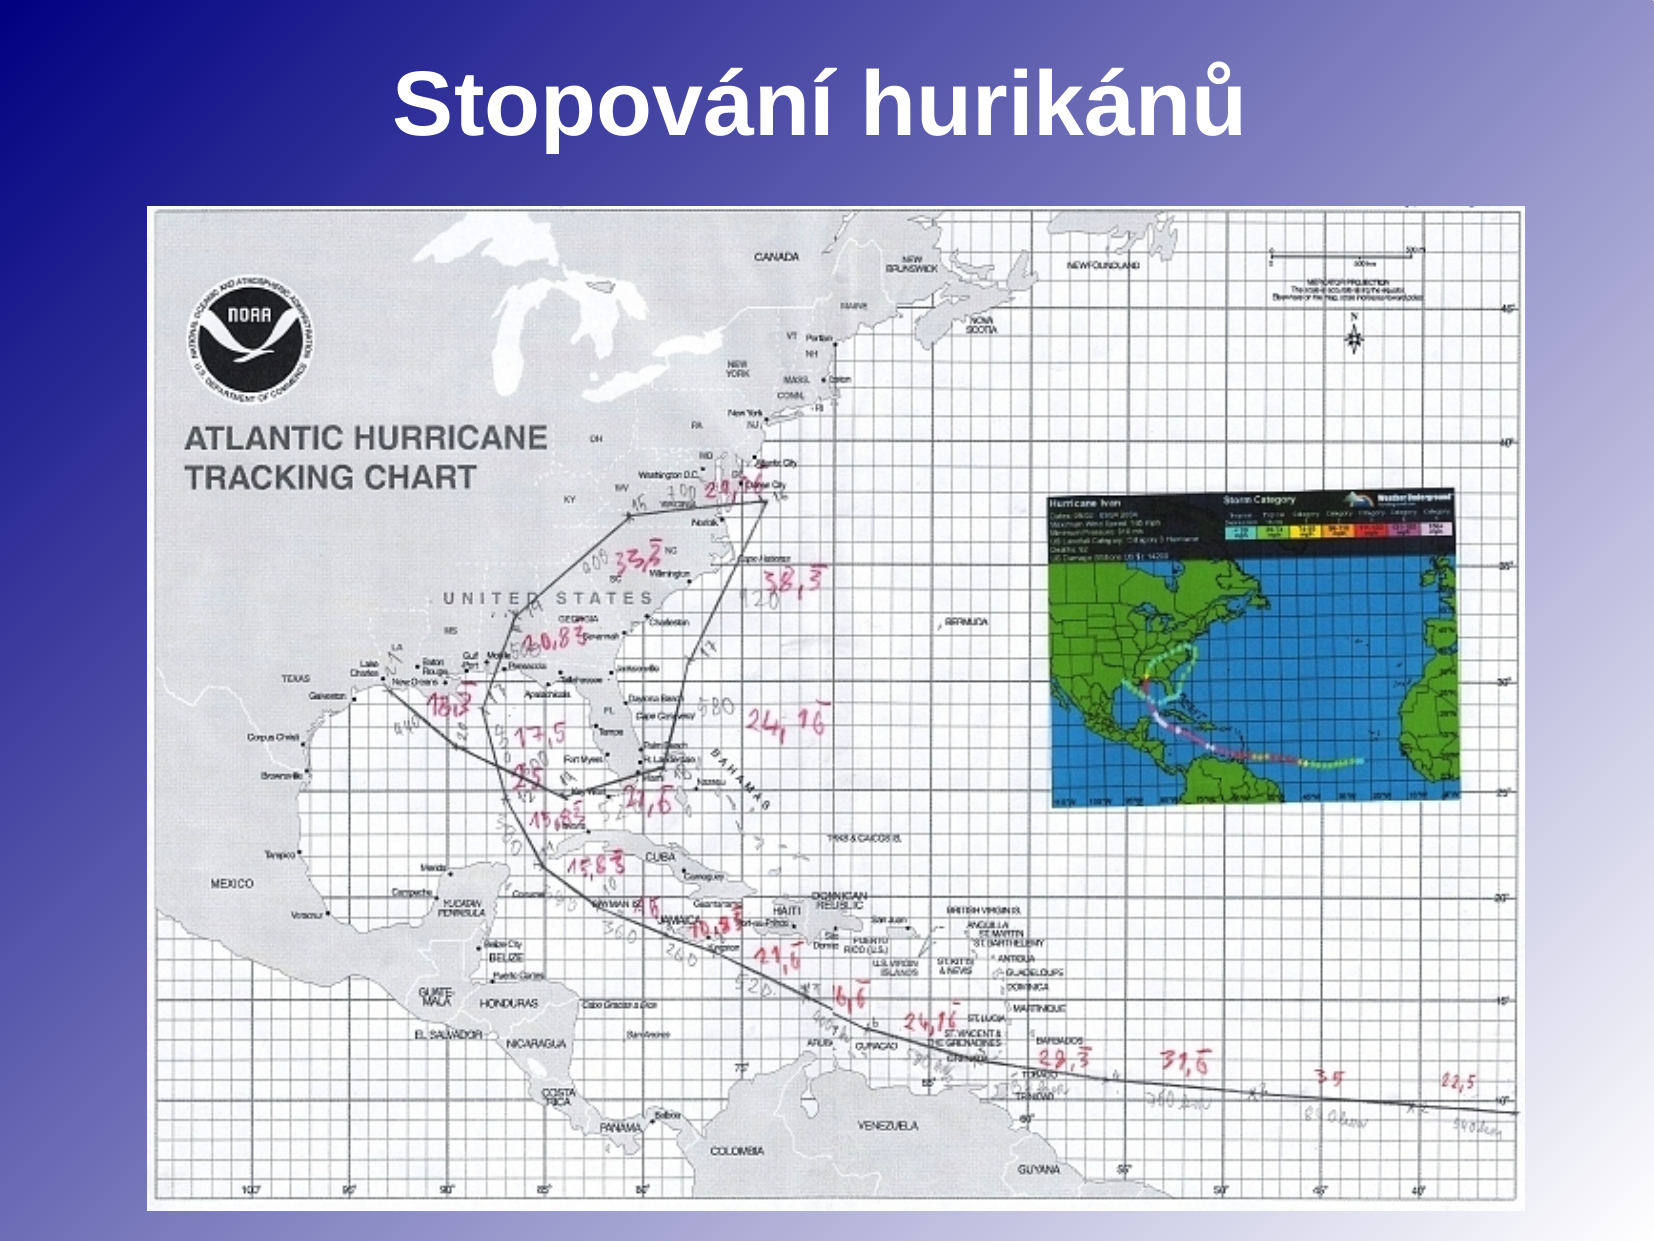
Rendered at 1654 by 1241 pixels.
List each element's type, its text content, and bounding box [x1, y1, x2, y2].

title Stopování hurikánů [76, 0, 1565, 208]
picture [147, 208, 1525, 1211]
